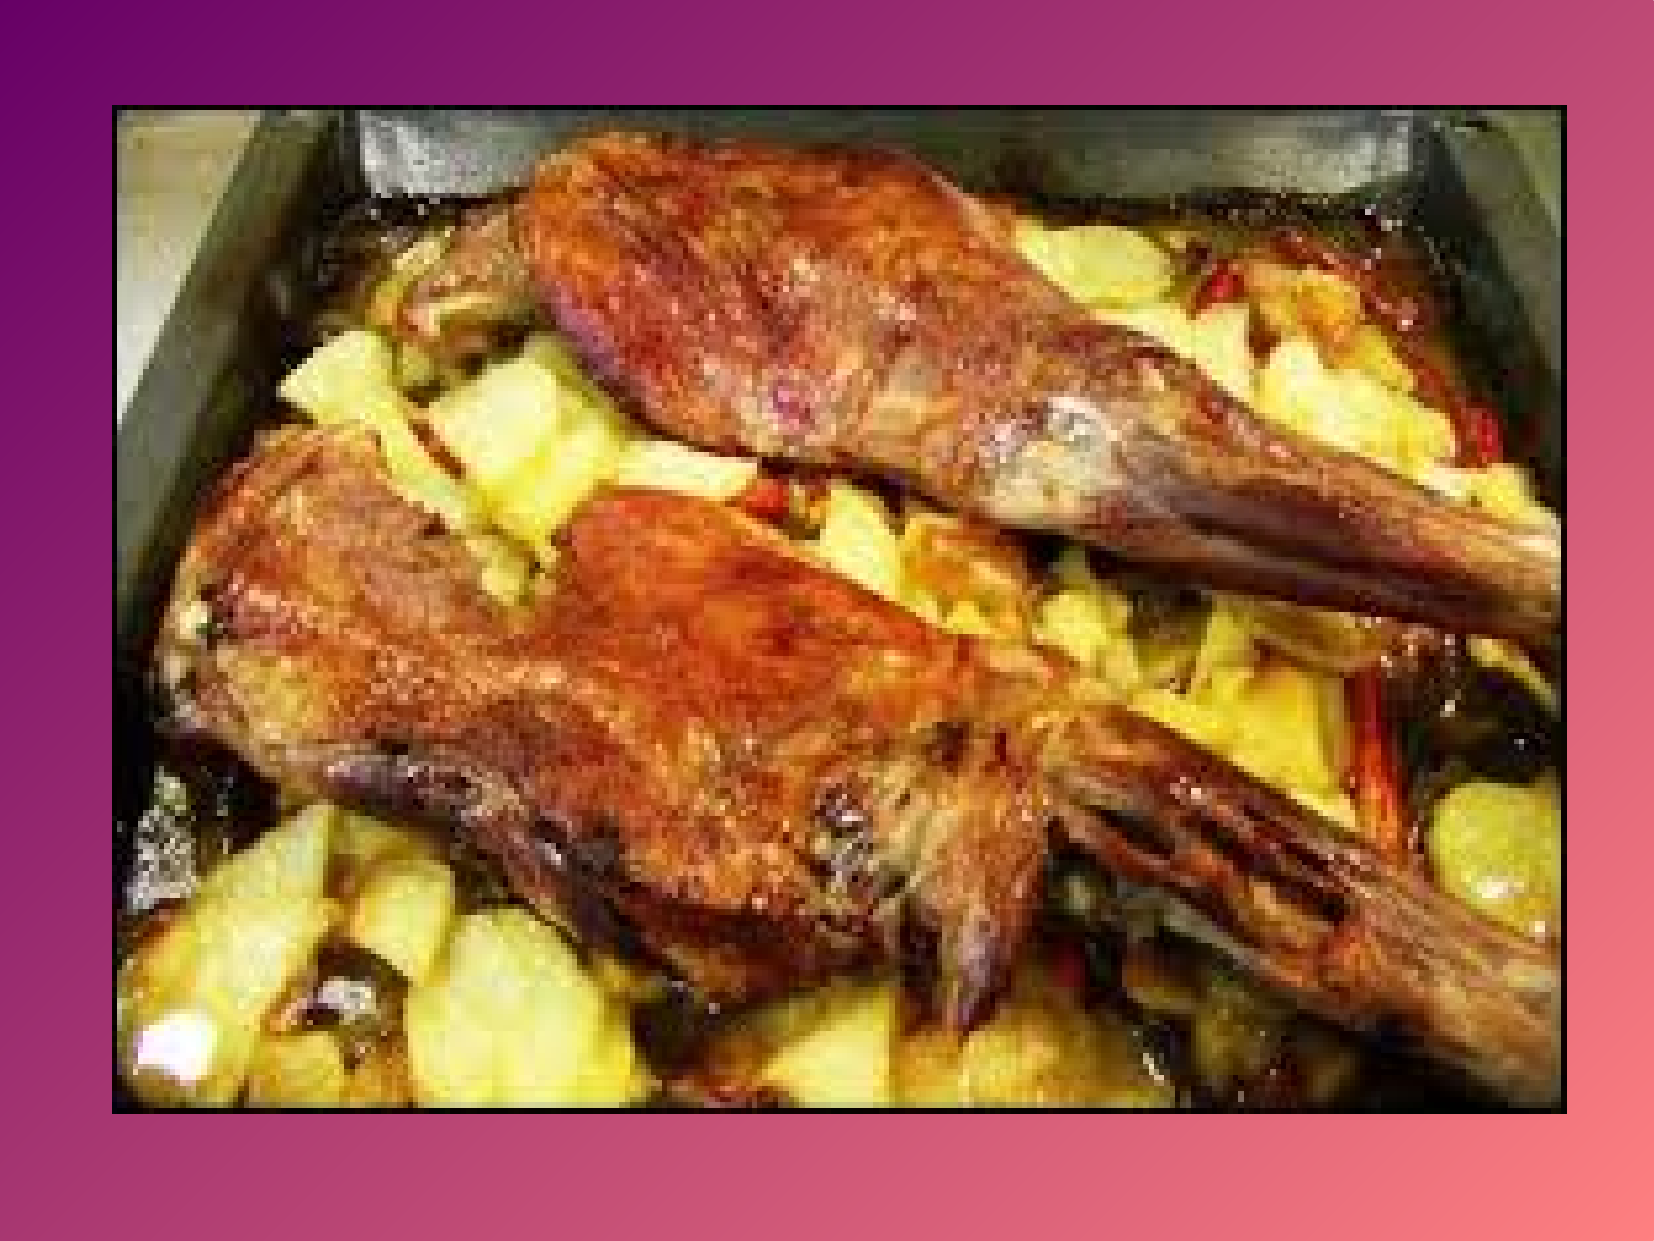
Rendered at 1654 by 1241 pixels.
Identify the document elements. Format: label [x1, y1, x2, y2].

picture [112, 105, 1567, 1114]
